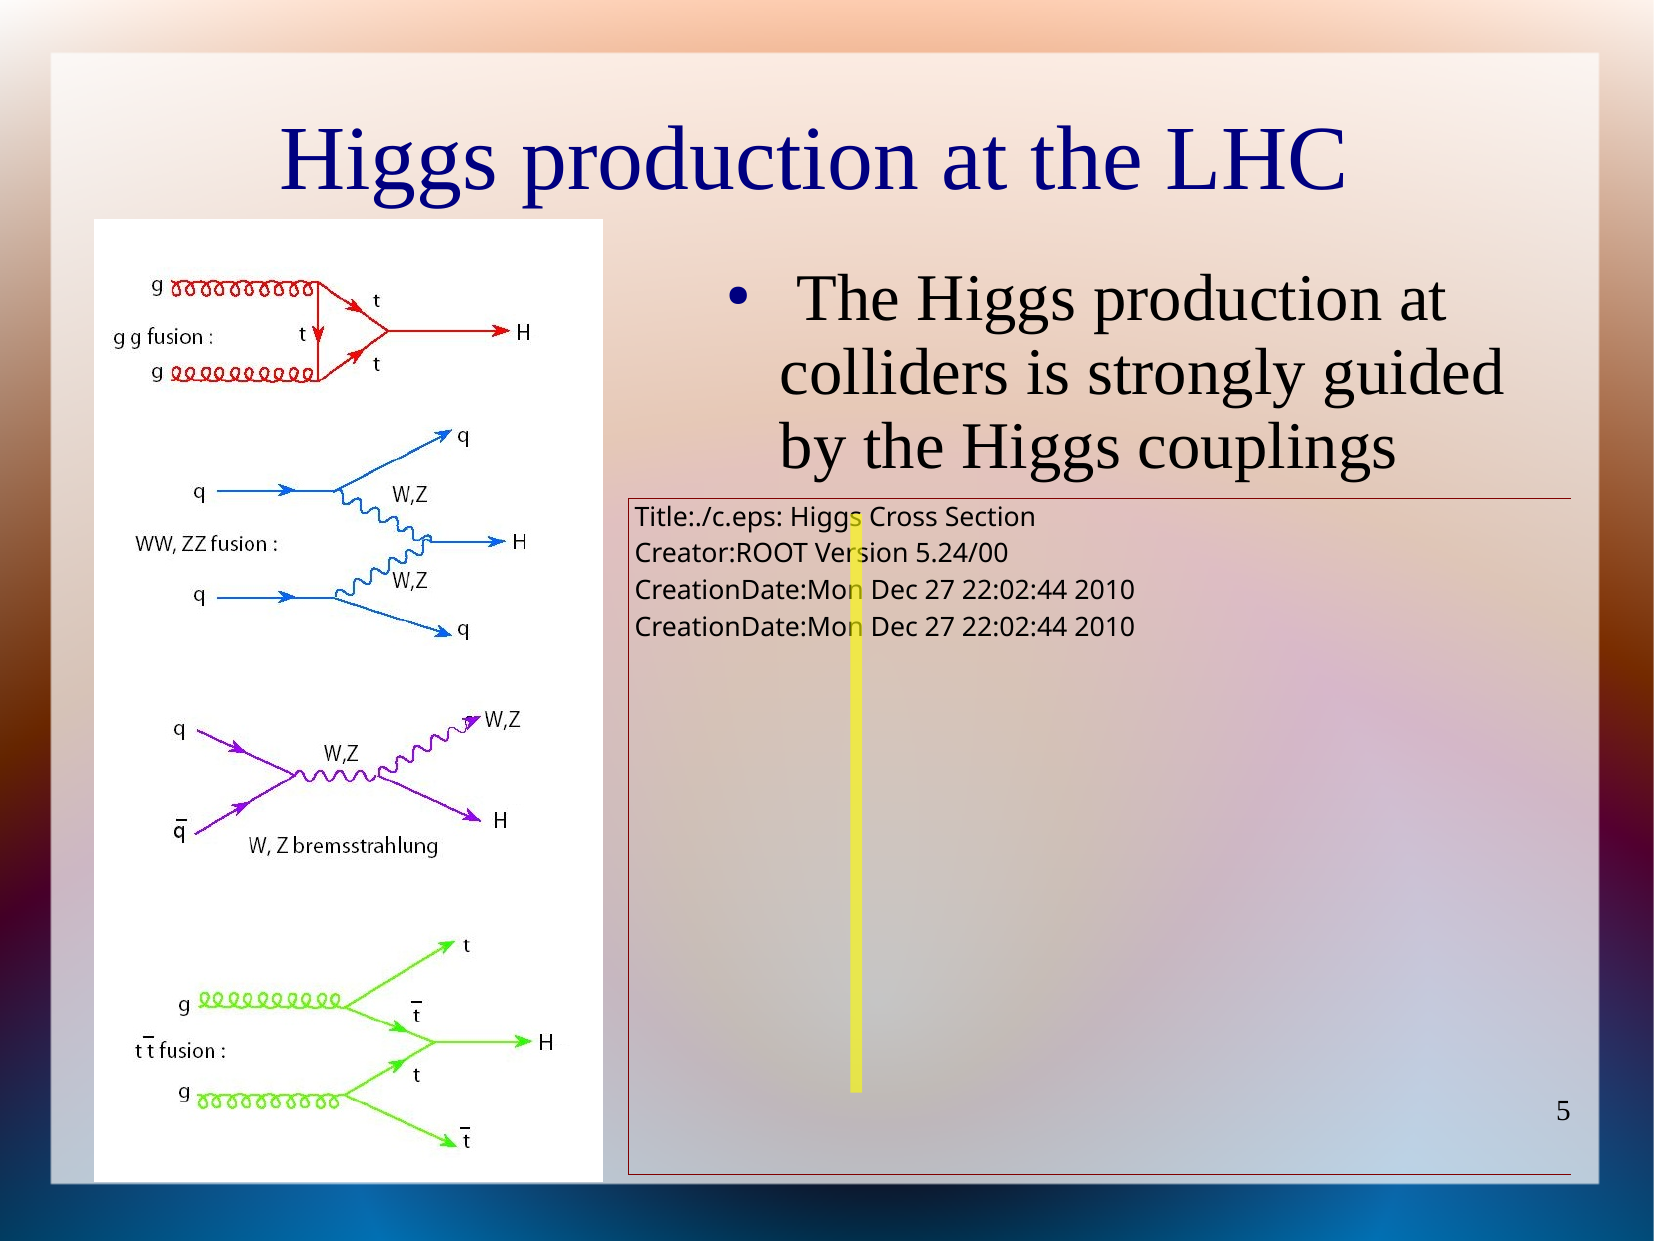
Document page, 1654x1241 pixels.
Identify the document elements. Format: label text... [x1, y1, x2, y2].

title Higgs production at the LHC [82, 55, 1571, 263]
picture [0, 0, 1654, 1241]
list The Higgs production at colliders is strongly guided by the Higgs couplings [708, 260, 1559, 496]
